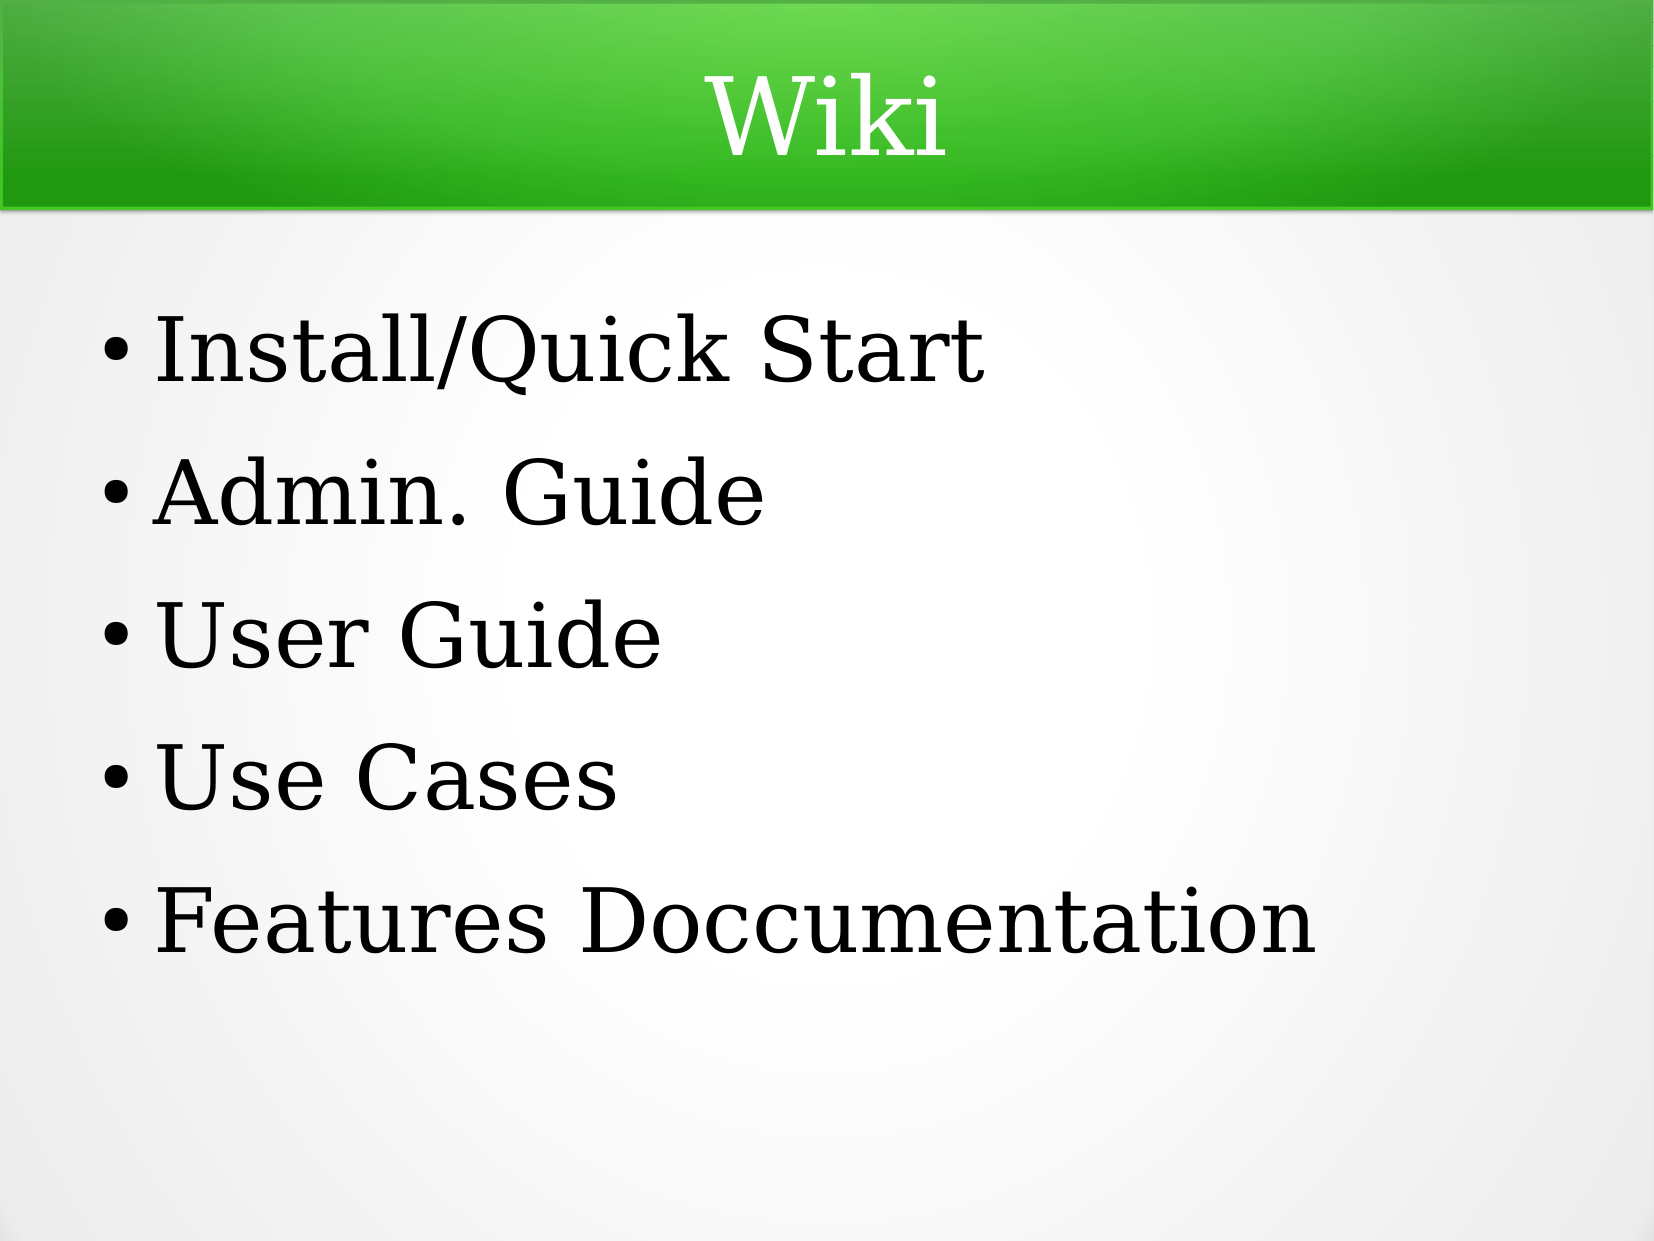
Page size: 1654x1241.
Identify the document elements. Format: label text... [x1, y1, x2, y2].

list Install/Quick Start Admin. Guide User Guide Use Cases Features Doccumentation [82, 299, 1571, 1019]
title Wiki [82, 47, 1571, 189]
